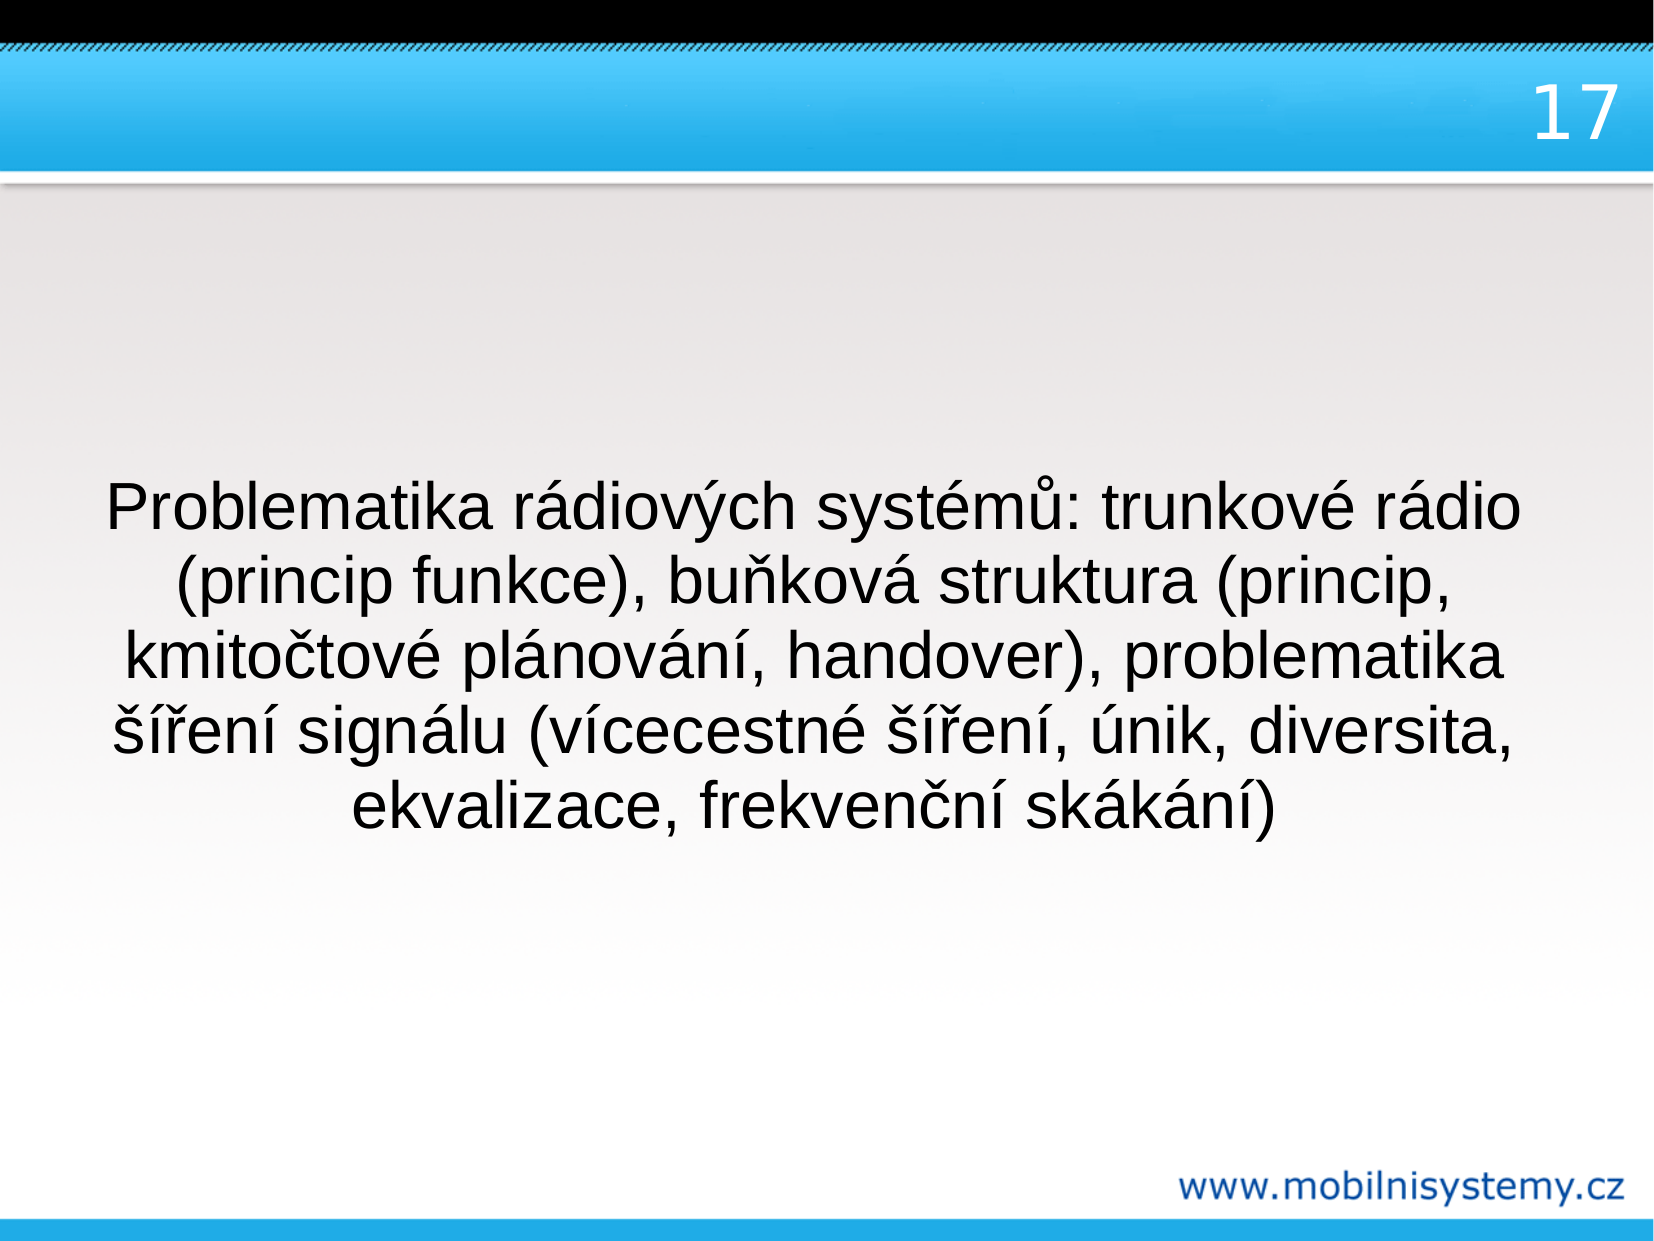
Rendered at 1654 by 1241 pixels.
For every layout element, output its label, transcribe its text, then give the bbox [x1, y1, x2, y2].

picture [0, 0, 1654, 1241]
subtitle Problematika rádiových systémů: trunkové rádio (princip funkce), buňková struktura (princip, kmitočtové plánování, handover), problematika šíření signálu (vícecestné šíření, únik, diversita, ekvalizace, frekvenční skákání) [64, 225, 1565, 1086]
title 17 [29, 49, 1625, 178]
